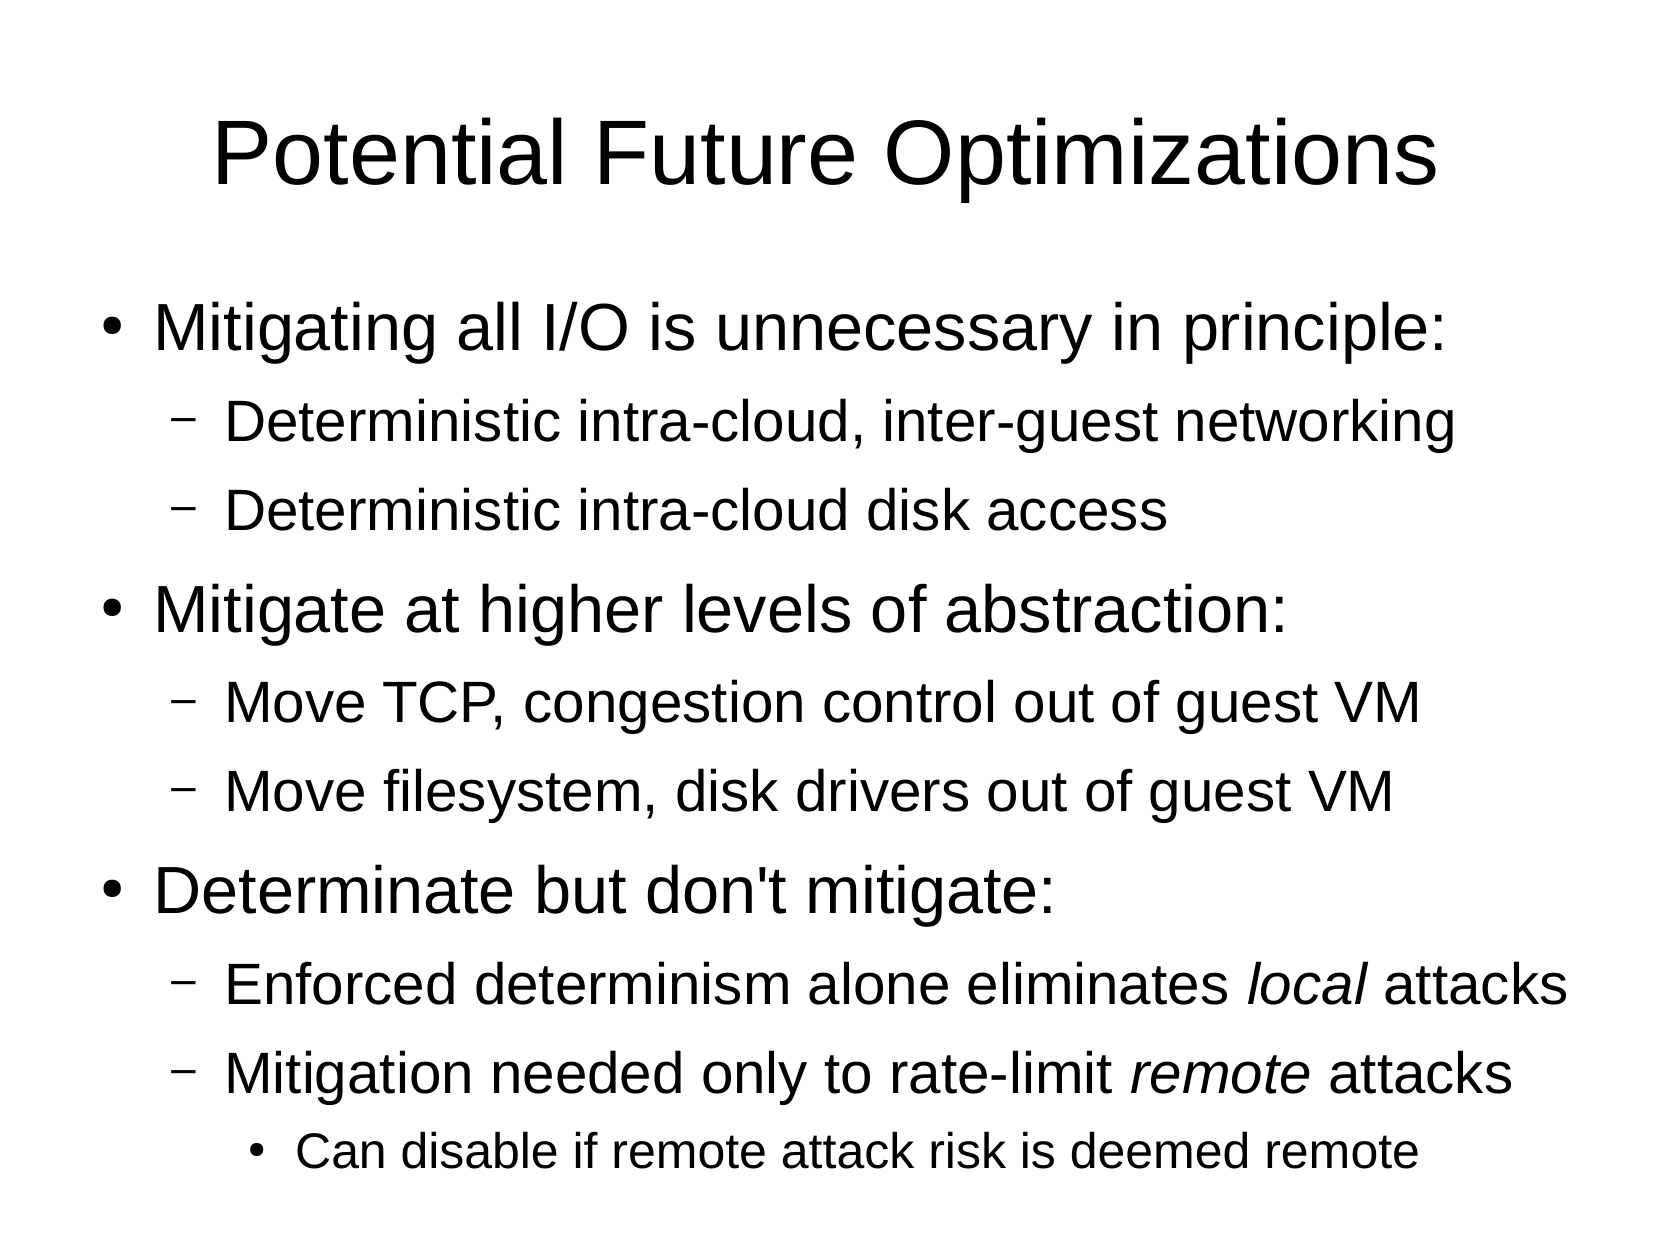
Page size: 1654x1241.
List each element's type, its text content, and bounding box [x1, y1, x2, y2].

list Mitigating all I/O is unnecessary in principle: Deterministic intra-cloud, inter-guest networking Deterministic intra-cloud disk access Mitigate at higher levels of abstraction: Move TCP, congestion control out of guest VM Move filesystem, disk drivers out of guest VM Determinate but don't mitigate: Enforced determinism alone eliminates local attacks Mitigation needed only to rate-limit remote attacks Can disable if remote attack risk is deemed remote [82, 290, 1571, 1010]
title Potential Future Optimizations [82, 49, 1571, 257]
